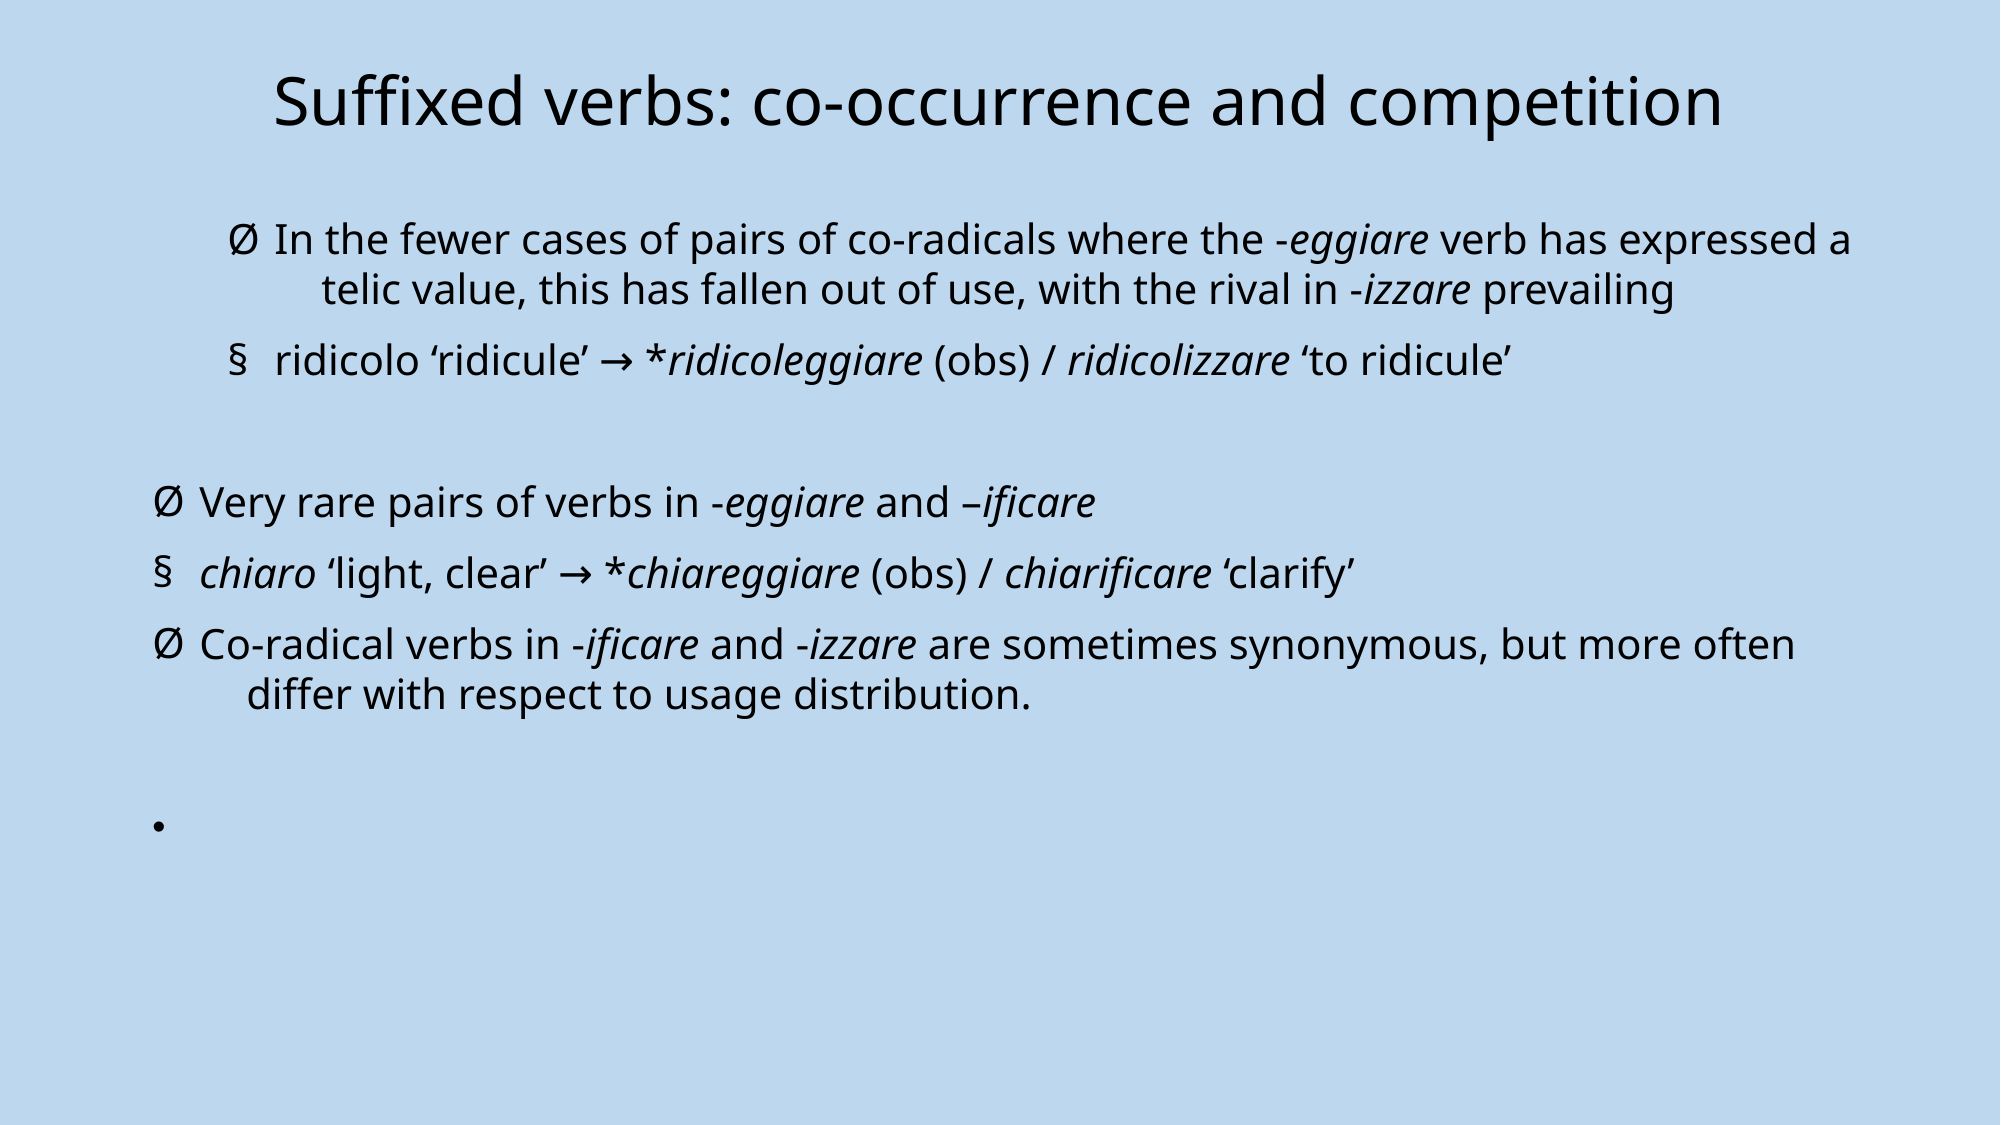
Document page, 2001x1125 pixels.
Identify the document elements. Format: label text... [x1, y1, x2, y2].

text_box In the fewer cases of pairs of co-radicals where the -eggiare verb has expressed a telic value, this has fallen out of use, with the rival in -izzare prevailing ridicolo ‘ridicule’ → *ridicoleggiare (obs) / ridicolizzare ‘to ridicule’ Very rare pairs of verbs in -eggiare and –ificare chiaro ‘light, clear’ → *chiareggiare (obs) / chiarificare ‘clarify’ Co-radical verbs in -ificare and -izzare are sometimes synonymous, but more often differ with respect to usage distribution. [137, 205, 1882, 920]
text_box Suffixed verbs: co-occurrence and competition [137, 59, 1863, 205]
